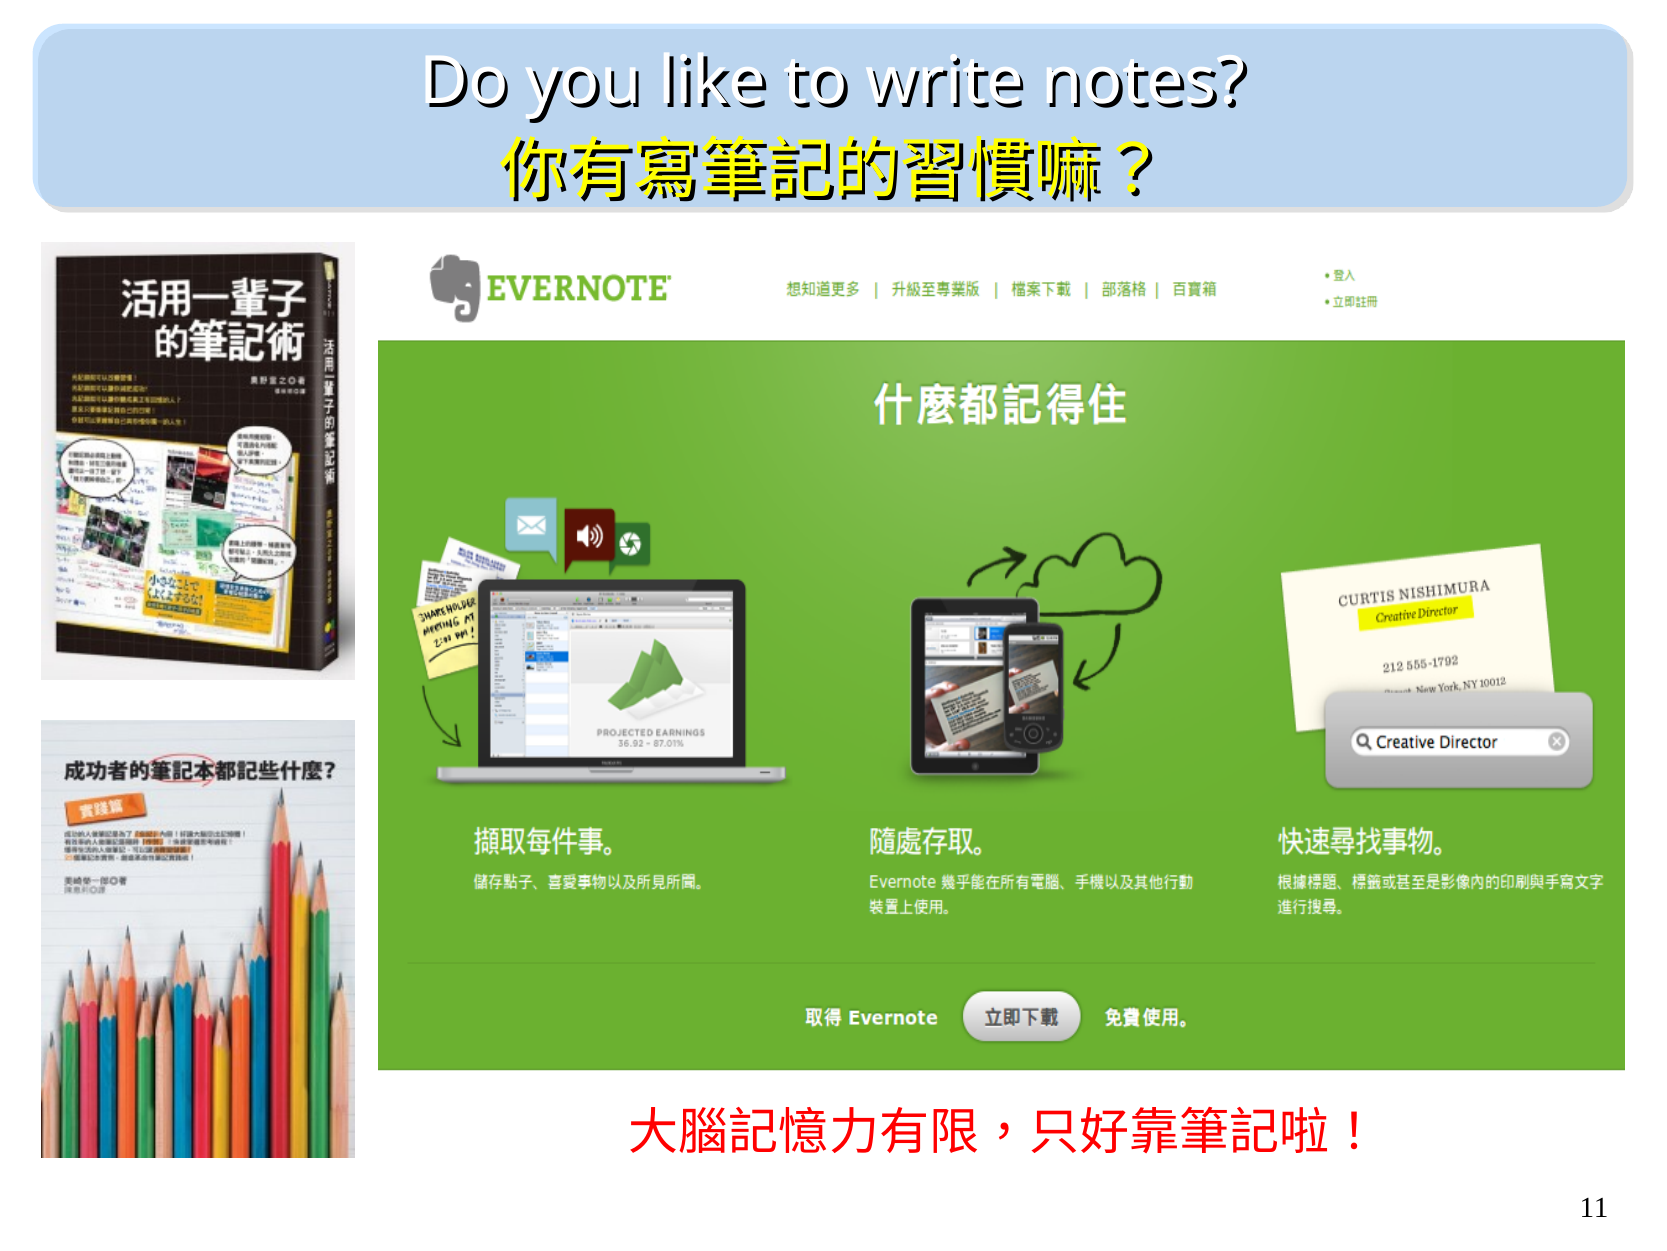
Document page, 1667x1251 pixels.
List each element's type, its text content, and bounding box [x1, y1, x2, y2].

title Do you like to write notes? 你有寫筆記的習慣嘛？ [125, 26, 1542, 207]
picture [41, 720, 355, 1158]
text_box [32, 23, 1628, 207]
picture [378, 230, 1625, 1080]
text_box 大腦記憶力有限，只好靠筆記啦！ [383, 1092, 1625, 1168]
picture [41, 242, 355, 680]
